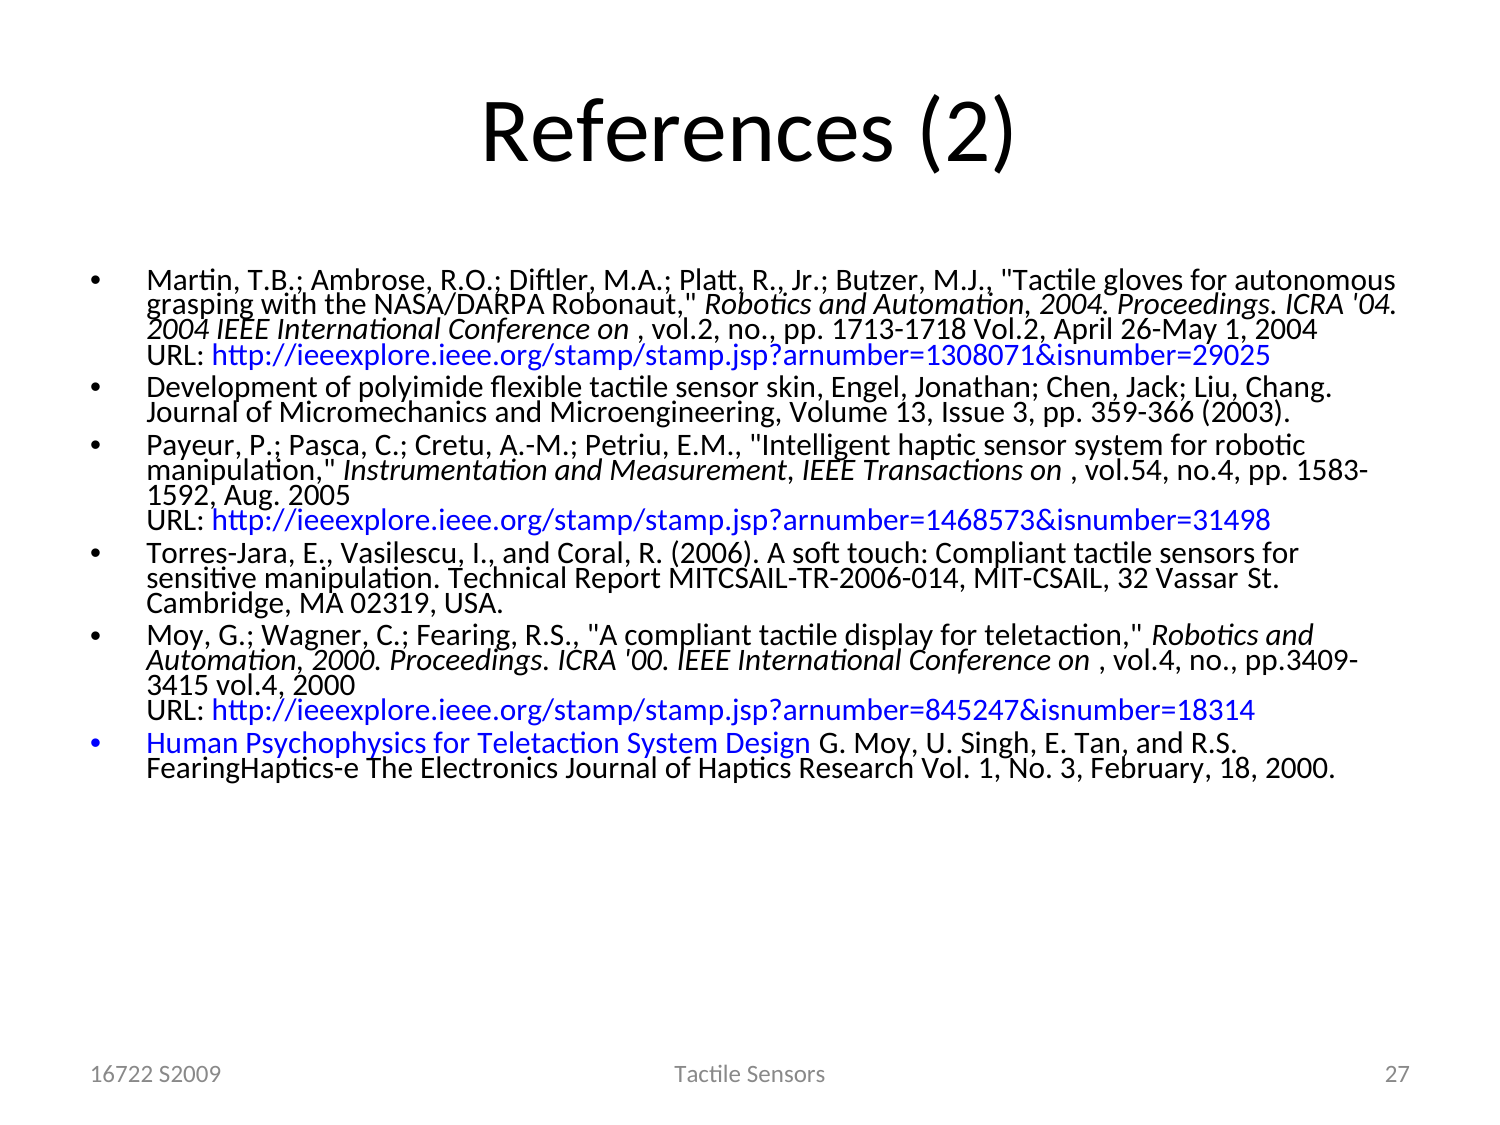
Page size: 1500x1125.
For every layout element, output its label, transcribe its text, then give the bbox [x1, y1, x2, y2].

text_box 16722 S2009 [74, 1042, 426, 1103]
text_box Tactile Sensors [512, 1042, 988, 1103]
list Martin, T.B.; Ambrose, R.O.; Diftler, M.A.; Platt, R., Jr.; Butzer, M.J., "Tactile gloves for autonomous grasping with the NASA/DARPA Robonaut," Robotics and Automation, 2004. Proceedings. ICRA '04. 2004 IEEE International Conference on , vol.2, no., pp. 1713-1718 Vol.2, April 26-May 1, 2004 URL: http://ieeexplore.ieee.org/stamp/stamp.jsp?arnumber=1308071&isnumber=29025 Development of polyimide flexible tactile sensor skin, Engel, Jonathan; Chen, Jack; Liu, Chang. Journal of Micromechanics and Microengineering, Volume 13, Issue 3, pp. 359-366 (2003). Payeur, P.; Pasca, C.; Cretu, A.-M.; Petriu, E.M., "Intelligent haptic sensor system for robotic manipulation," Instrumentation and Measurement, IEEE Transactions on , vol.54, no.4, pp. 1583-1592, Aug. 2005 URL: http://ieeexplore.ieee.org/stamp/stamp.jsp?arnumber=1468573&isnumber=31498 Torres-Jara, E., Vasilescu, I., and Coral, R. (2006). A soft touch: Compliant tactile sensors for sensitive manipulation. Technical Report MITCSAIL-TR-2006-014, MIT-CSAIL, 32 Vassar St. Cambridge, MA 02319, USA. Moy, G.; Wagner, C.; Fearing, R.S., "A compliant tactile display for teletaction," Robotics and Automation, 2000. Proceedings. ICRA '00. IEEE International Conference on , vol.4, no., pp.3409-3415 vol.4, 2000 URL: http://ieeexplore.ieee.org/stamp/stamp.jsp?arnumber=845247&isnumber=18314 Human Psychophysics for Teletaction System Design G. Moy, U. Singh, E. Tan, and R.S. FearingHaptics-e The Electronics Journal of Haptics Research Vol. 1, No. 3, February, 18, 2000. [75, 262, 1426, 1006]
title References (2) [75, 45, 1426, 233]
text_box <number> [1074, 1042, 1426, 1103]
